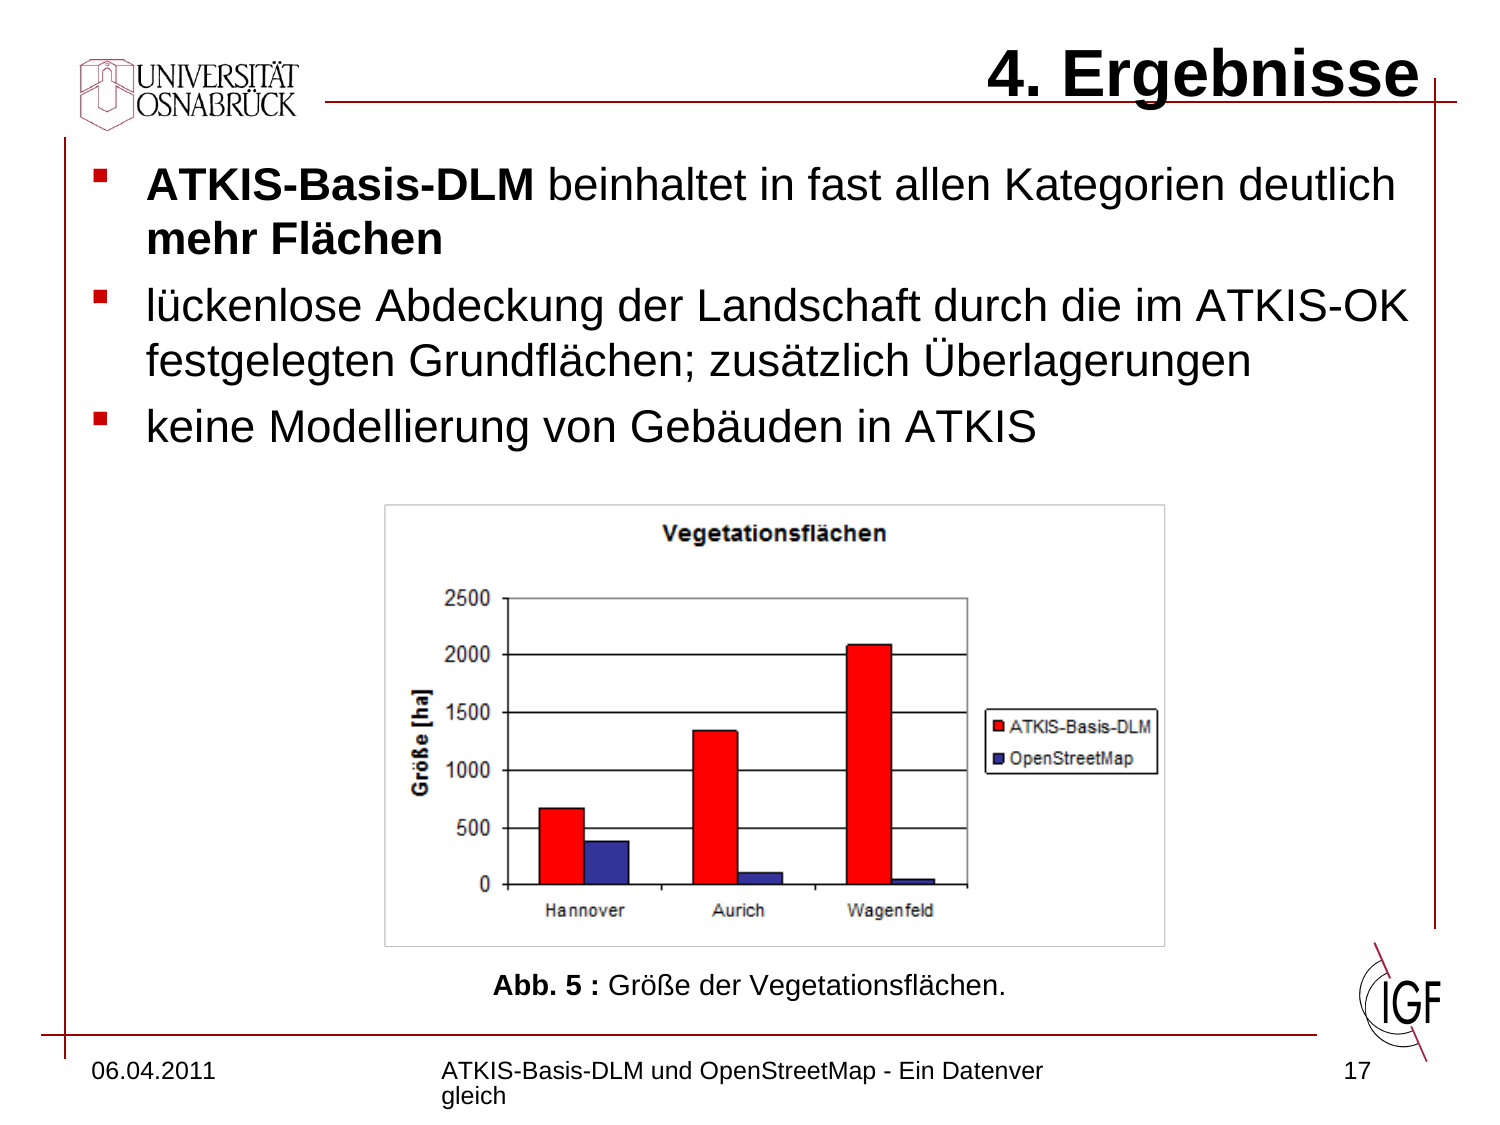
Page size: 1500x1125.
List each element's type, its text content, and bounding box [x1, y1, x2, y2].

picture [1359, 1019, 1448, 1062]
picture [79, 59, 299, 131]
title 4. Ergebnisse [460, 18, 1436, 121]
list ATKIS-Basis-DLM beinhaltet in fast allen Kategorien deutlich mehr Flächen lückenlose Abdeckung der Landschaft durch die im ATKIS-OK festgelegten Grundflächen; zusätzlich Überlagerungen keine Modellierung von Gebäuden in ATKIS [74, 146, 1461, 1019]
picture [377, 497, 1175, 955]
text_box Abb. 5 : Größe der Vegetationsflächen. [287, 959, 1213, 1010]
